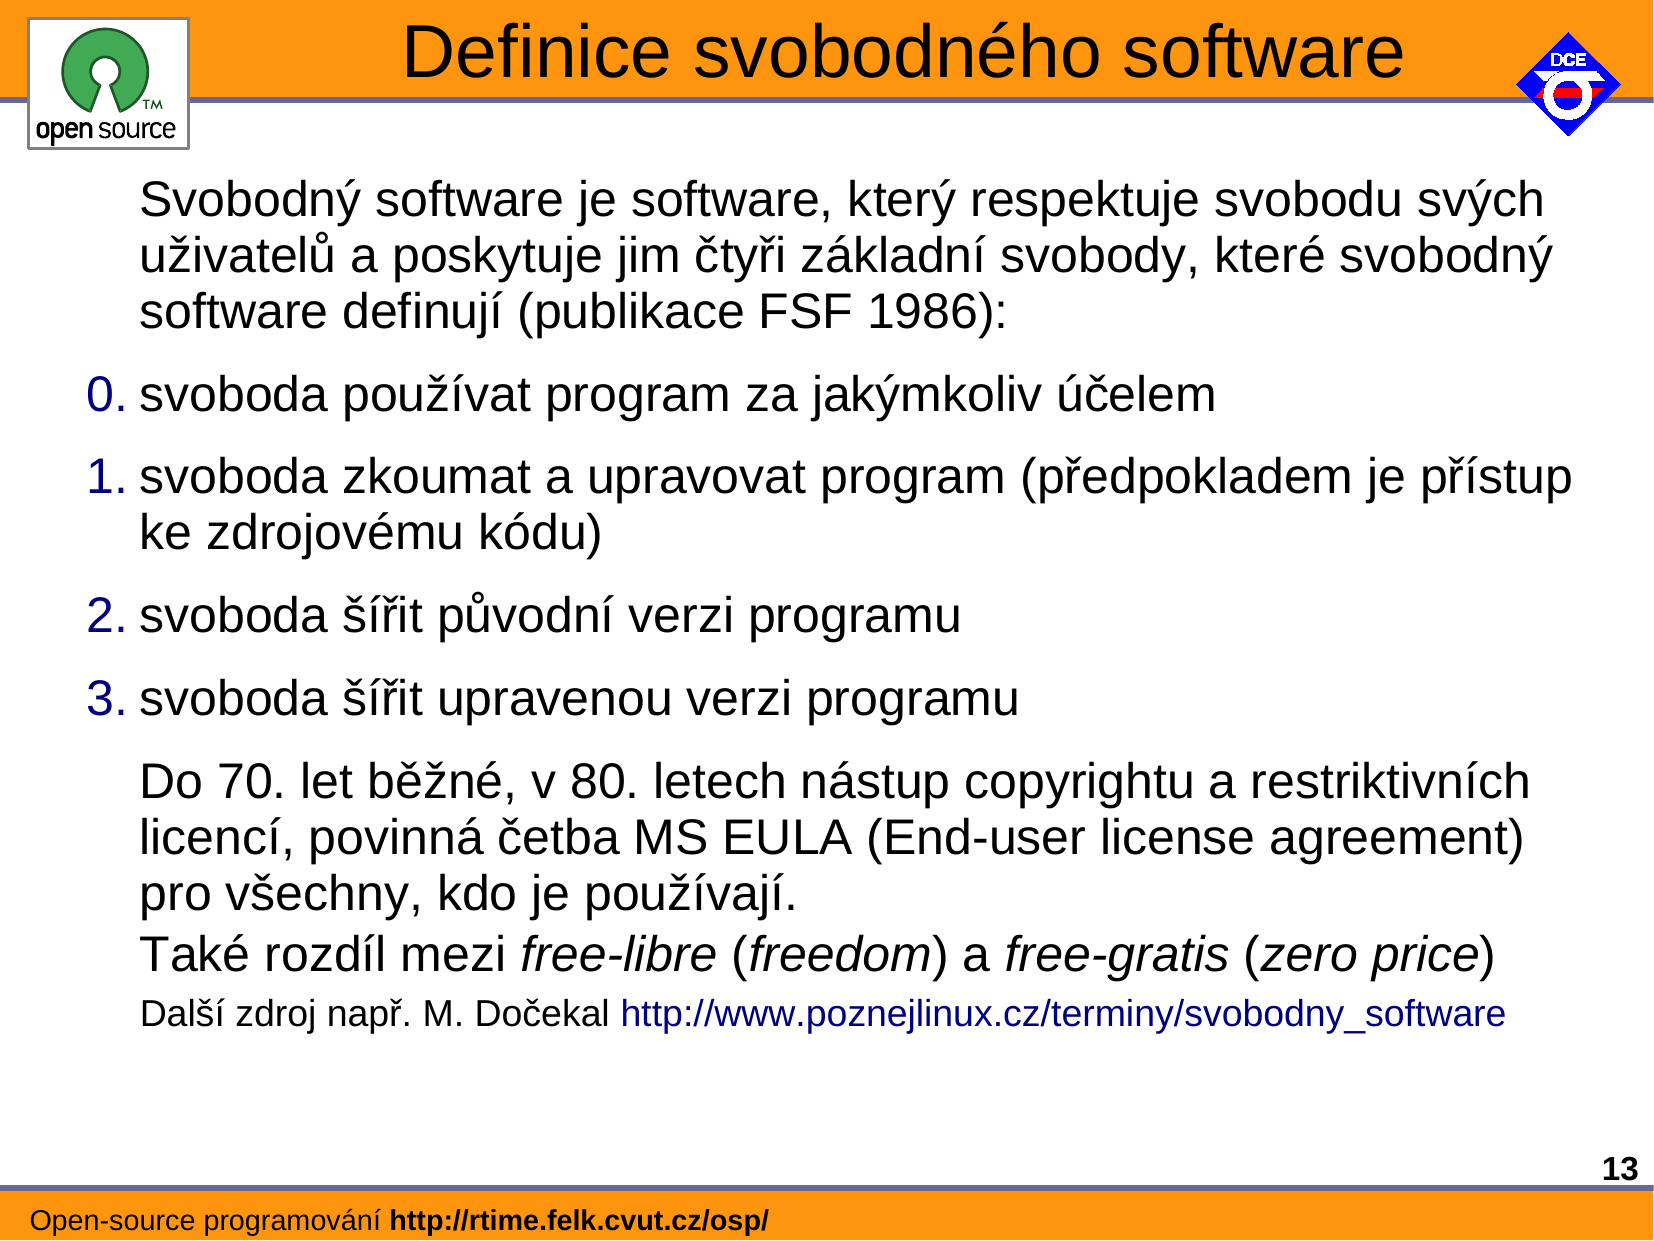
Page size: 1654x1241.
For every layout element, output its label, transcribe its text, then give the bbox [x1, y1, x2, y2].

list Svobodný software je software, který respektuje svobodu svých uživatelů a poskytuje jim čtyři základní svobody, které svobodný software definují (publikace FSF 1986): svoboda používat program za jakýmkoliv účelem svoboda zkoumat a upravovat program (předpokladem je přístup ke zdrojovému kódu) svoboda šířit původní verzi programu svoboda šířit upravenou verzi programu Do 70. let běžné, v 80. letech nástup copyrightu a restriktivních licencí, povinná četba MS EULA (End-user license agreement) pro všechny, kdo je používají. Také rozdíl mezi free-libre (freedom) a free-gratis (zero price) Další zdroj např. M. Dočekal http://www.poznejlinux.cz/terminy/svobodny_software [68, 171, 1592, 1150]
title Definice svobodného software [178, 4, 1631, 98]
